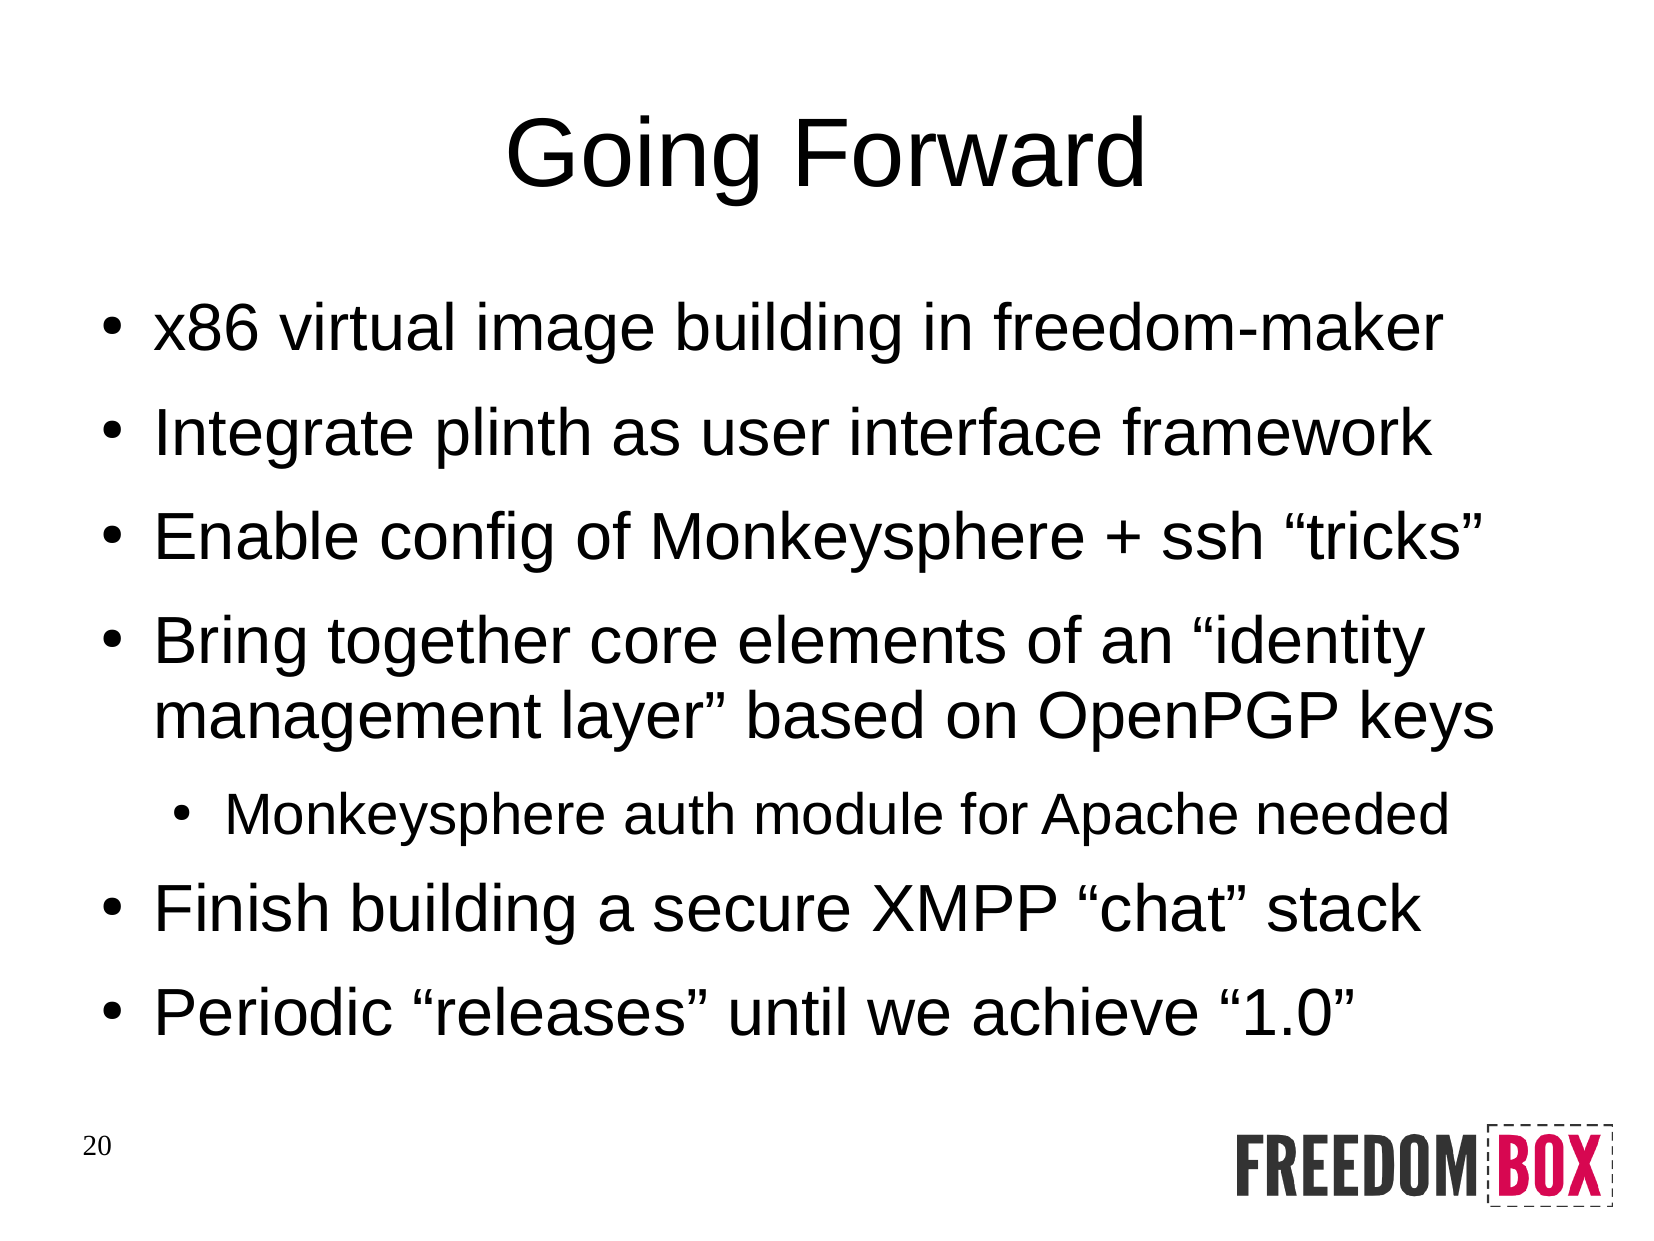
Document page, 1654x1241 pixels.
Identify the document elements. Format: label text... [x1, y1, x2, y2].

picture [1237, 1124, 1613, 1207]
list x86 virtual image building in freedom-maker Integrate plinth as user interface framework Enable config of Monkeysphere + ssh “tricks” Bring together core elements of an “identity management layer” based on OpenPGP keys Monkeysphere auth module for Apache needed Finish building a secure XMPP “chat” stack Periodic “releases” until we achieve “1.0” [82, 290, 1571, 1109]
title Going Forward [82, 49, 1571, 257]
